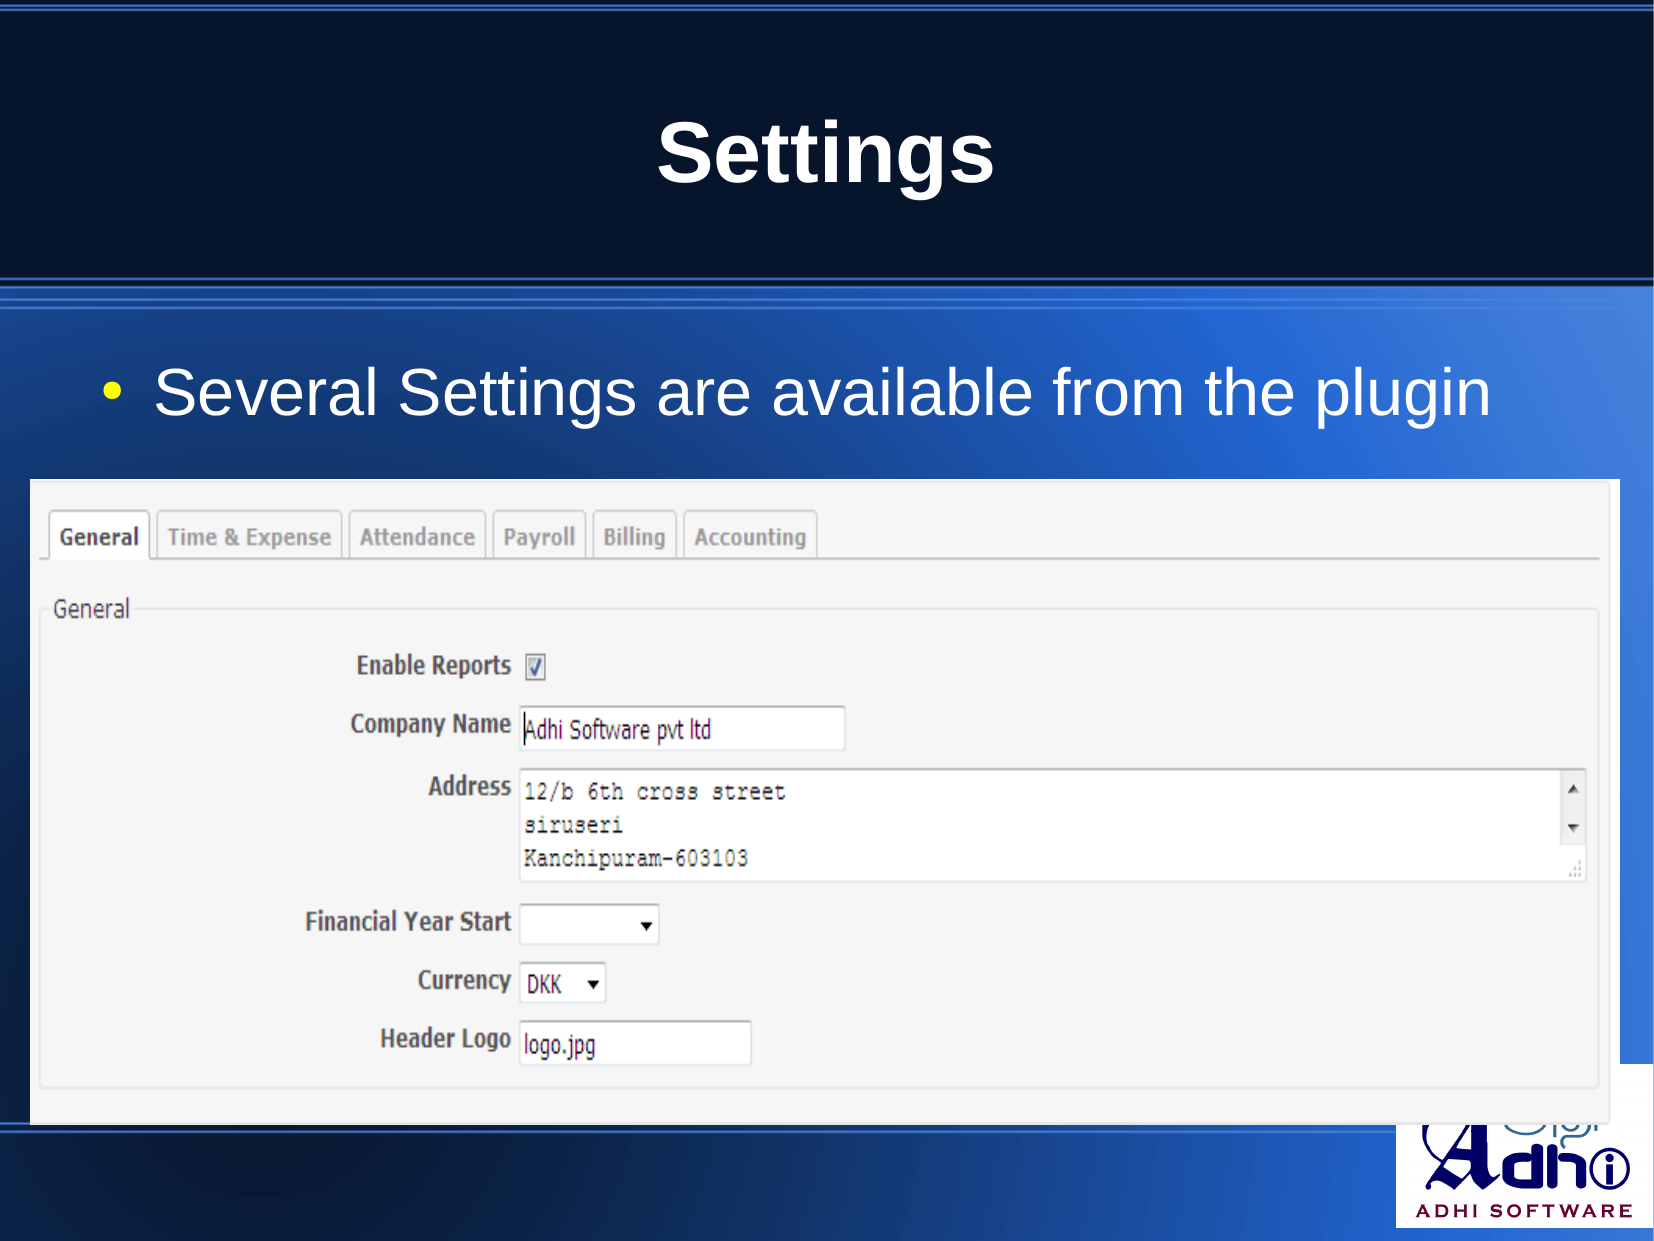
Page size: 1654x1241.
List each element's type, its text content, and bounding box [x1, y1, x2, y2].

picture [0, 0, 1654, 1241]
list Several Settings are available from the plugin [82, 355, 1571, 479]
title Settings [82, 49, 1571, 257]
